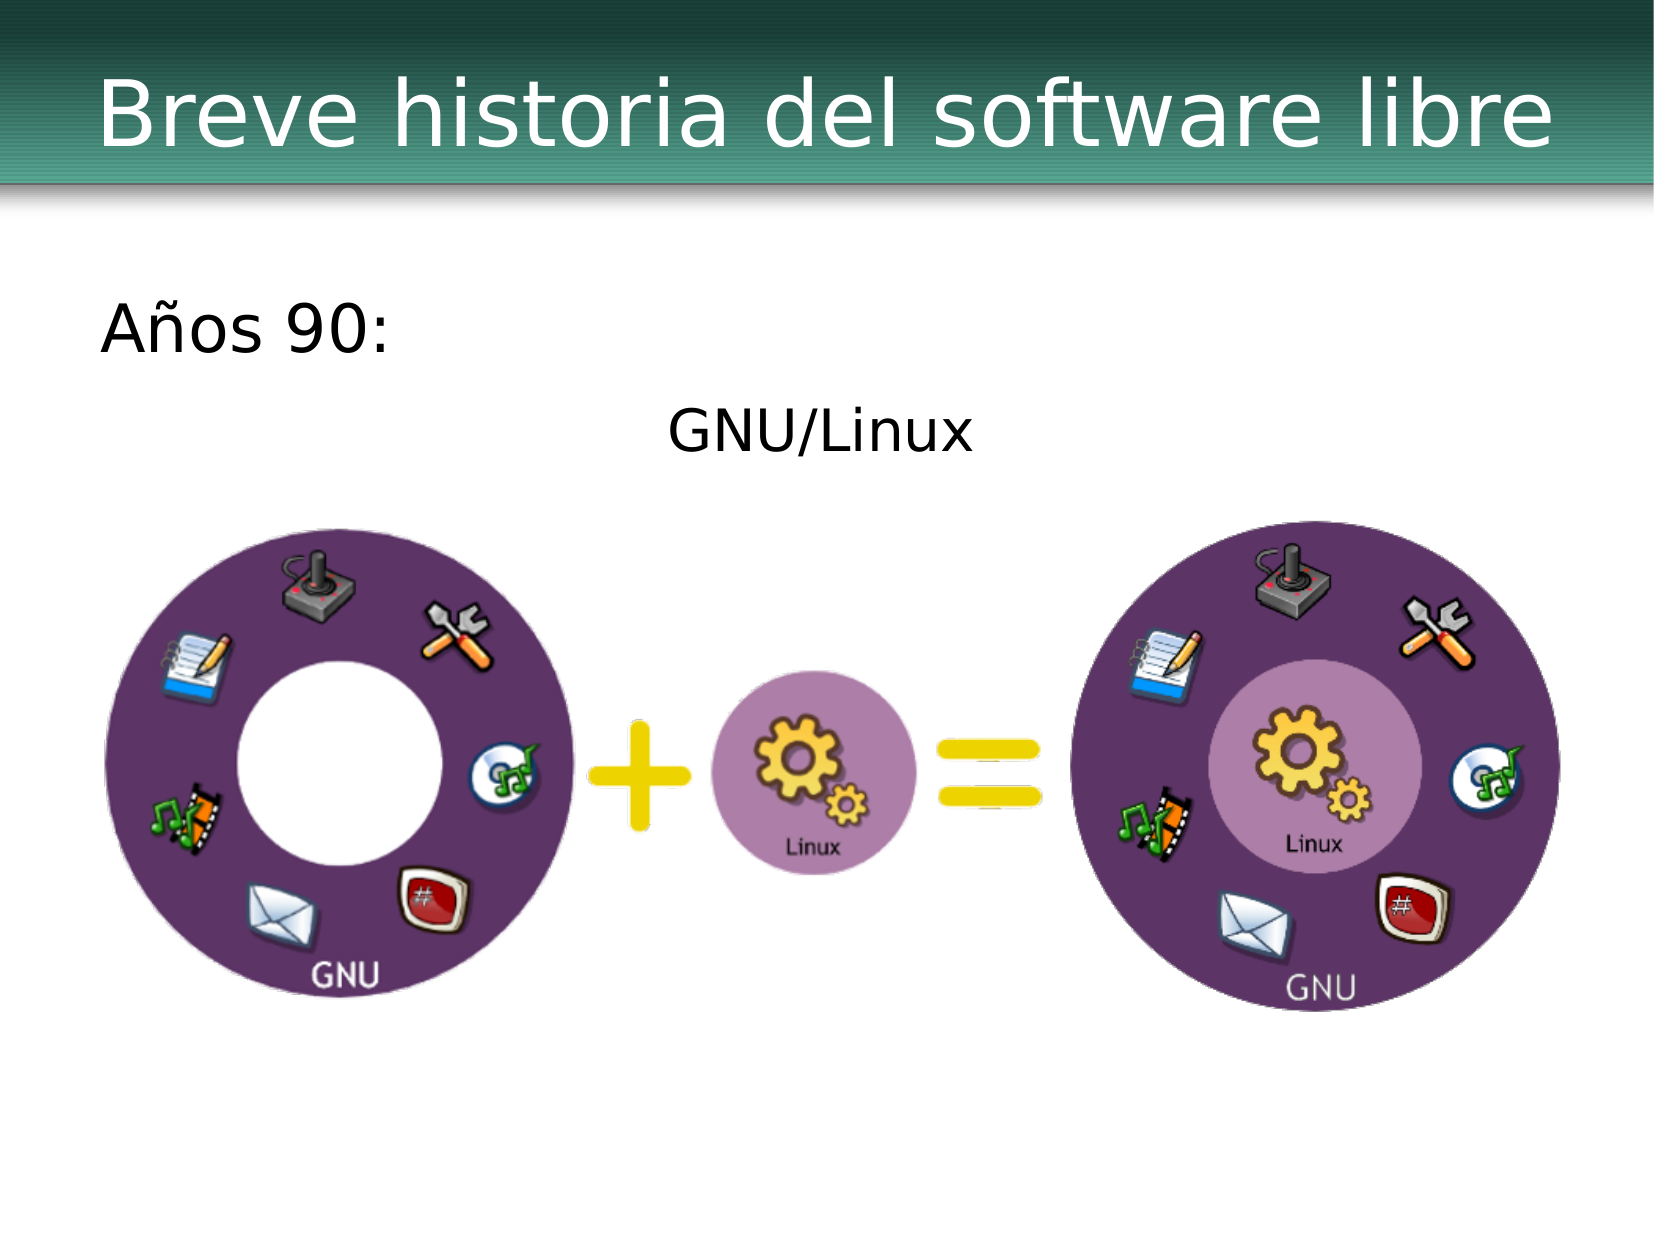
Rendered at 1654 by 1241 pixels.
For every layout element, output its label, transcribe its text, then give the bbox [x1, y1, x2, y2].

picture [94, 501, 1573, 1034]
title Breve historia del software libre [82, 11, 1571, 219]
list Años 90: GNU/Linux [82, 290, 1565, 1094]
picture [0, 0, 1654, 225]
